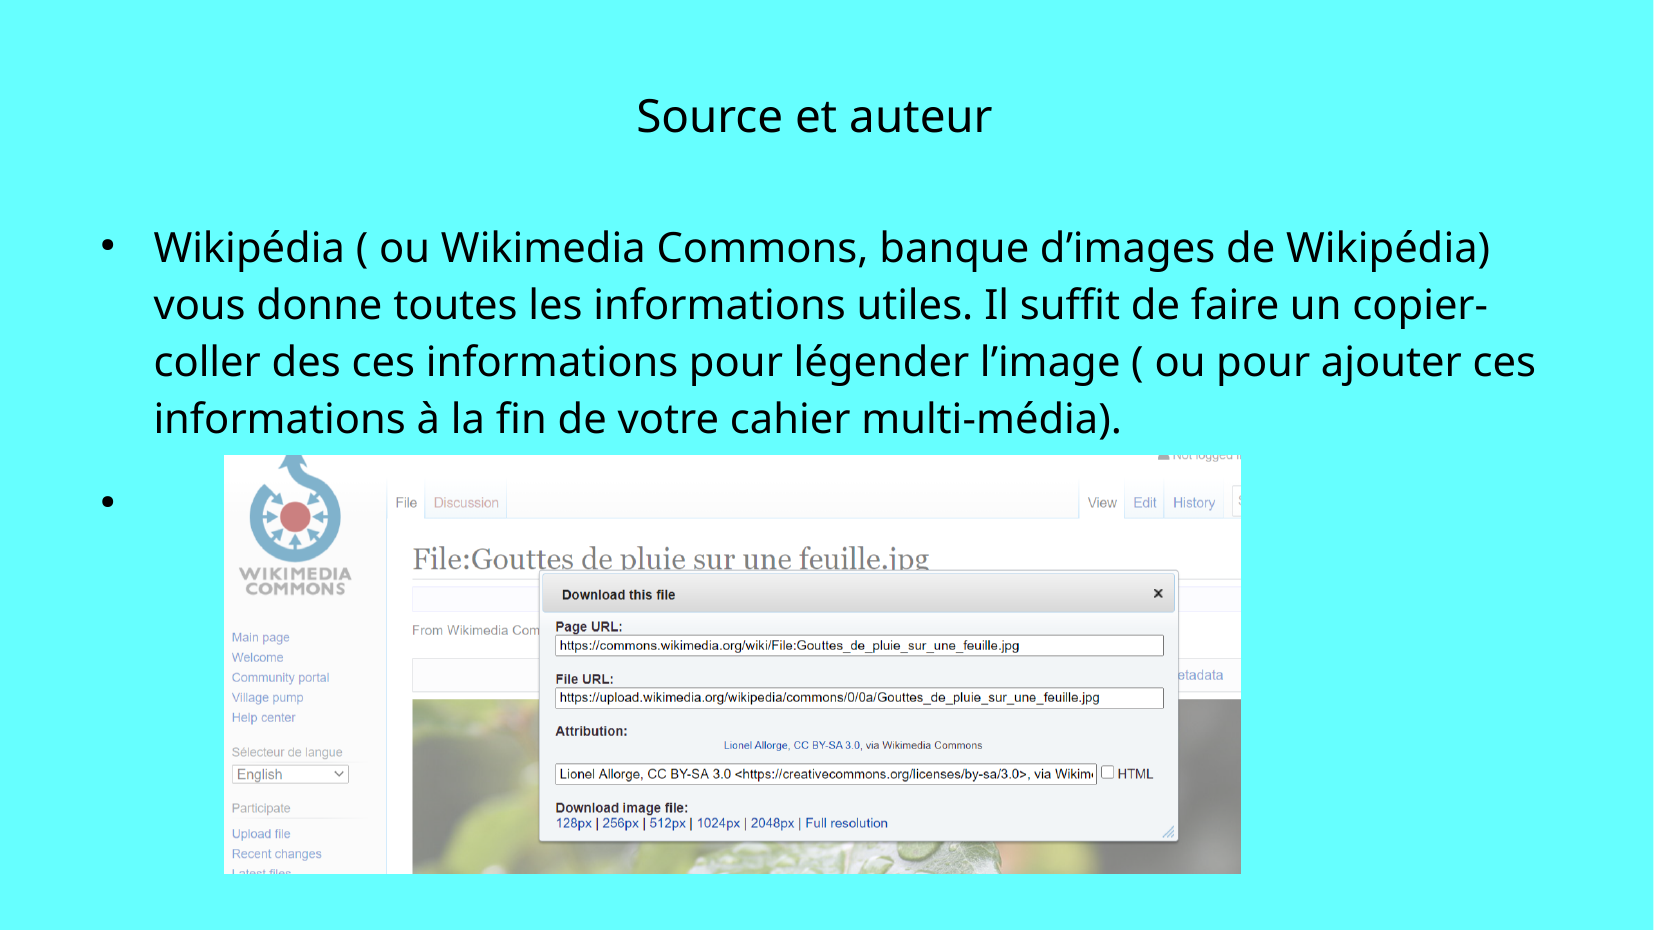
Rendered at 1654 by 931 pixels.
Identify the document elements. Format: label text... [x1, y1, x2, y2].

list Wikipédia ( ou Wikimedia Commons, banque d’images de Wikipédia) vous donne toutes les informations utiles. Il suffit de faire un copier-coller des ces informations pour légender l’image ( ou pour ajouter ces informations à la fin de votre cahier multi-média). [82, 217, 1571, 758]
title Source et auteur [82, 37, 1571, 193]
picture [224, 455, 1241, 875]
